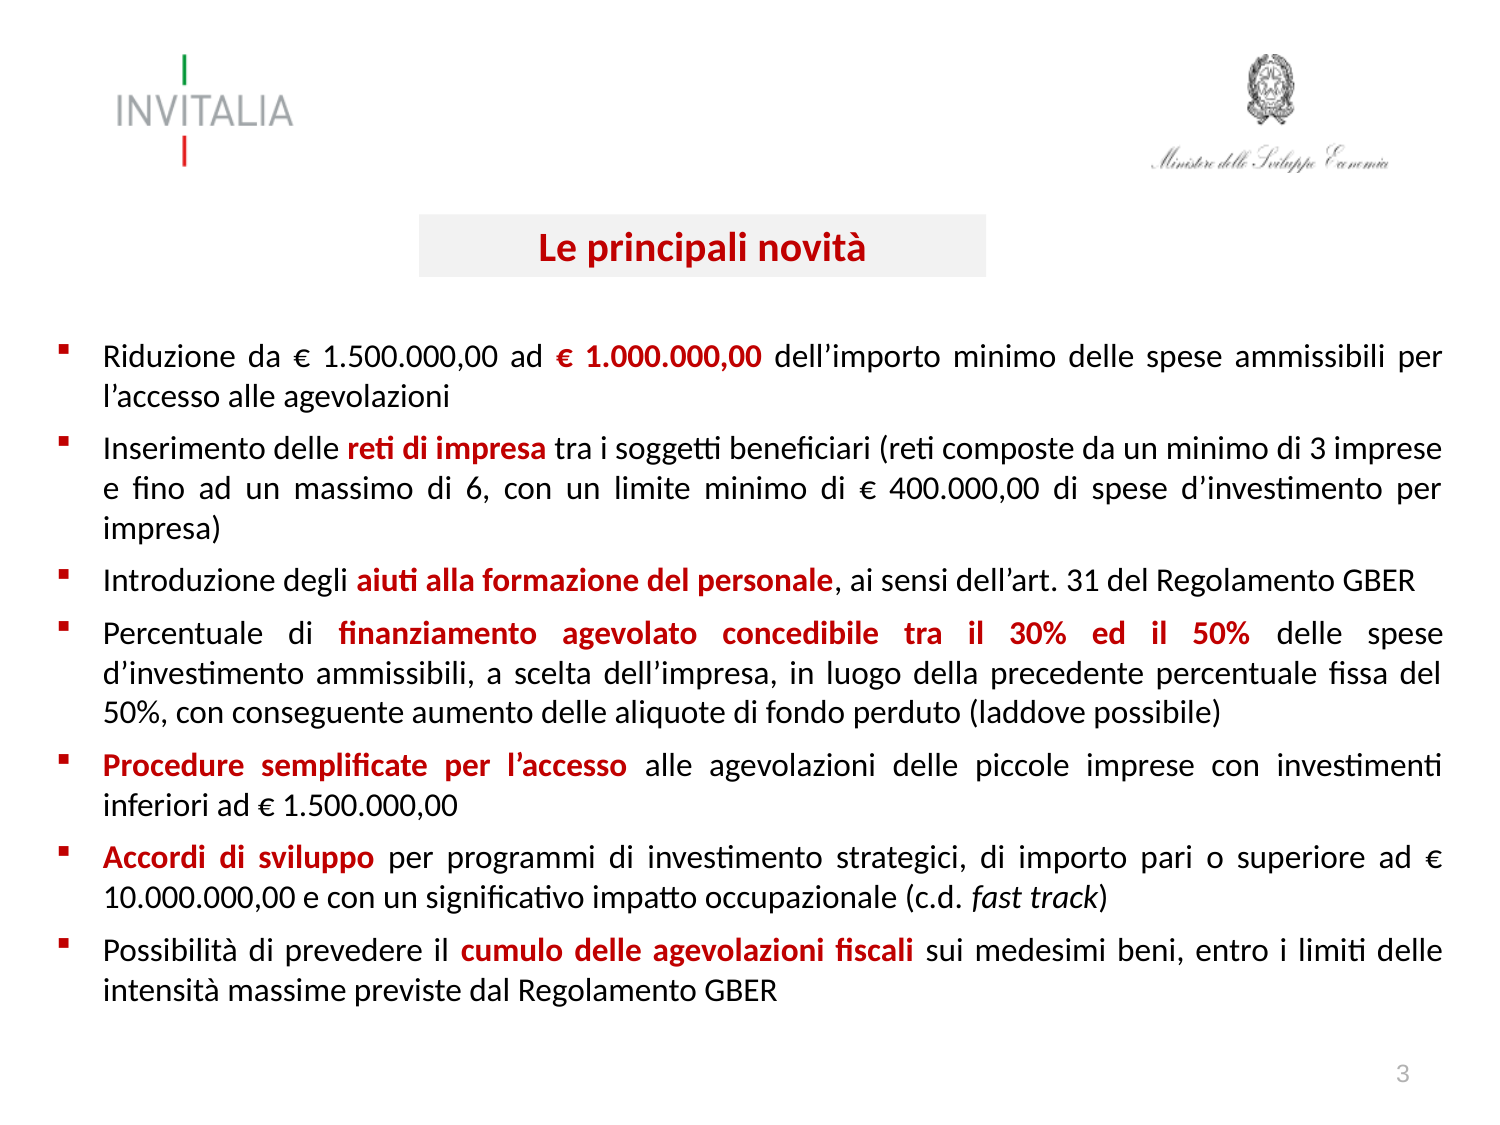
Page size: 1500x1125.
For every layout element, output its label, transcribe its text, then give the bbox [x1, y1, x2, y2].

picture [76, 54, 302, 173]
slide_number <numero> [1074, 1042, 1425, 1103]
text_box Riduzione da € 1.500.000,00 ad € 1.000.000,00 dell’importo minimo delle spese ammissibili per l’accesso alle agevolazioni Inserimento delle reti di impresa tra i soggetti beneficiari (reti composte da un minimo di 3 imprese e fino ad un massimo di 6, con un limite minimo di € 400.000,00 di spese d’investimento per impresa) Introduzione degli aiuti alla formazione del personale, ai sensi dell’art. 31 del Regolamento GBER Percentuale di finanziamento agevolato concedibile tra il 30% ed il 50% delle spese d’investimento ammissibili, a scelta dell’impresa, in luogo della precedente percentuale fissa del 50%, con conseguente aumento delle aliquote di fondo perduto (laddove possibile) Procedure semplificate per l’accesso alle agevolazioni delle piccole imprese con investimenti inferiori ad € 1.500.000,00 Accordi di sviluppo per programmi di investimento strategici, di importo pari o superiore ad € 10.000.000,00 e con un significativo impatto occupazionale (c.d. fast track) Possibilità di prevedere il cumulo delle agevolazioni fiscali sui medesimi beni, entro i limiti delle intensità massime previste dal Regolamento GBER [41, 326, 1459, 1016]
text_box Le principali novità [419, 214, 987, 277]
